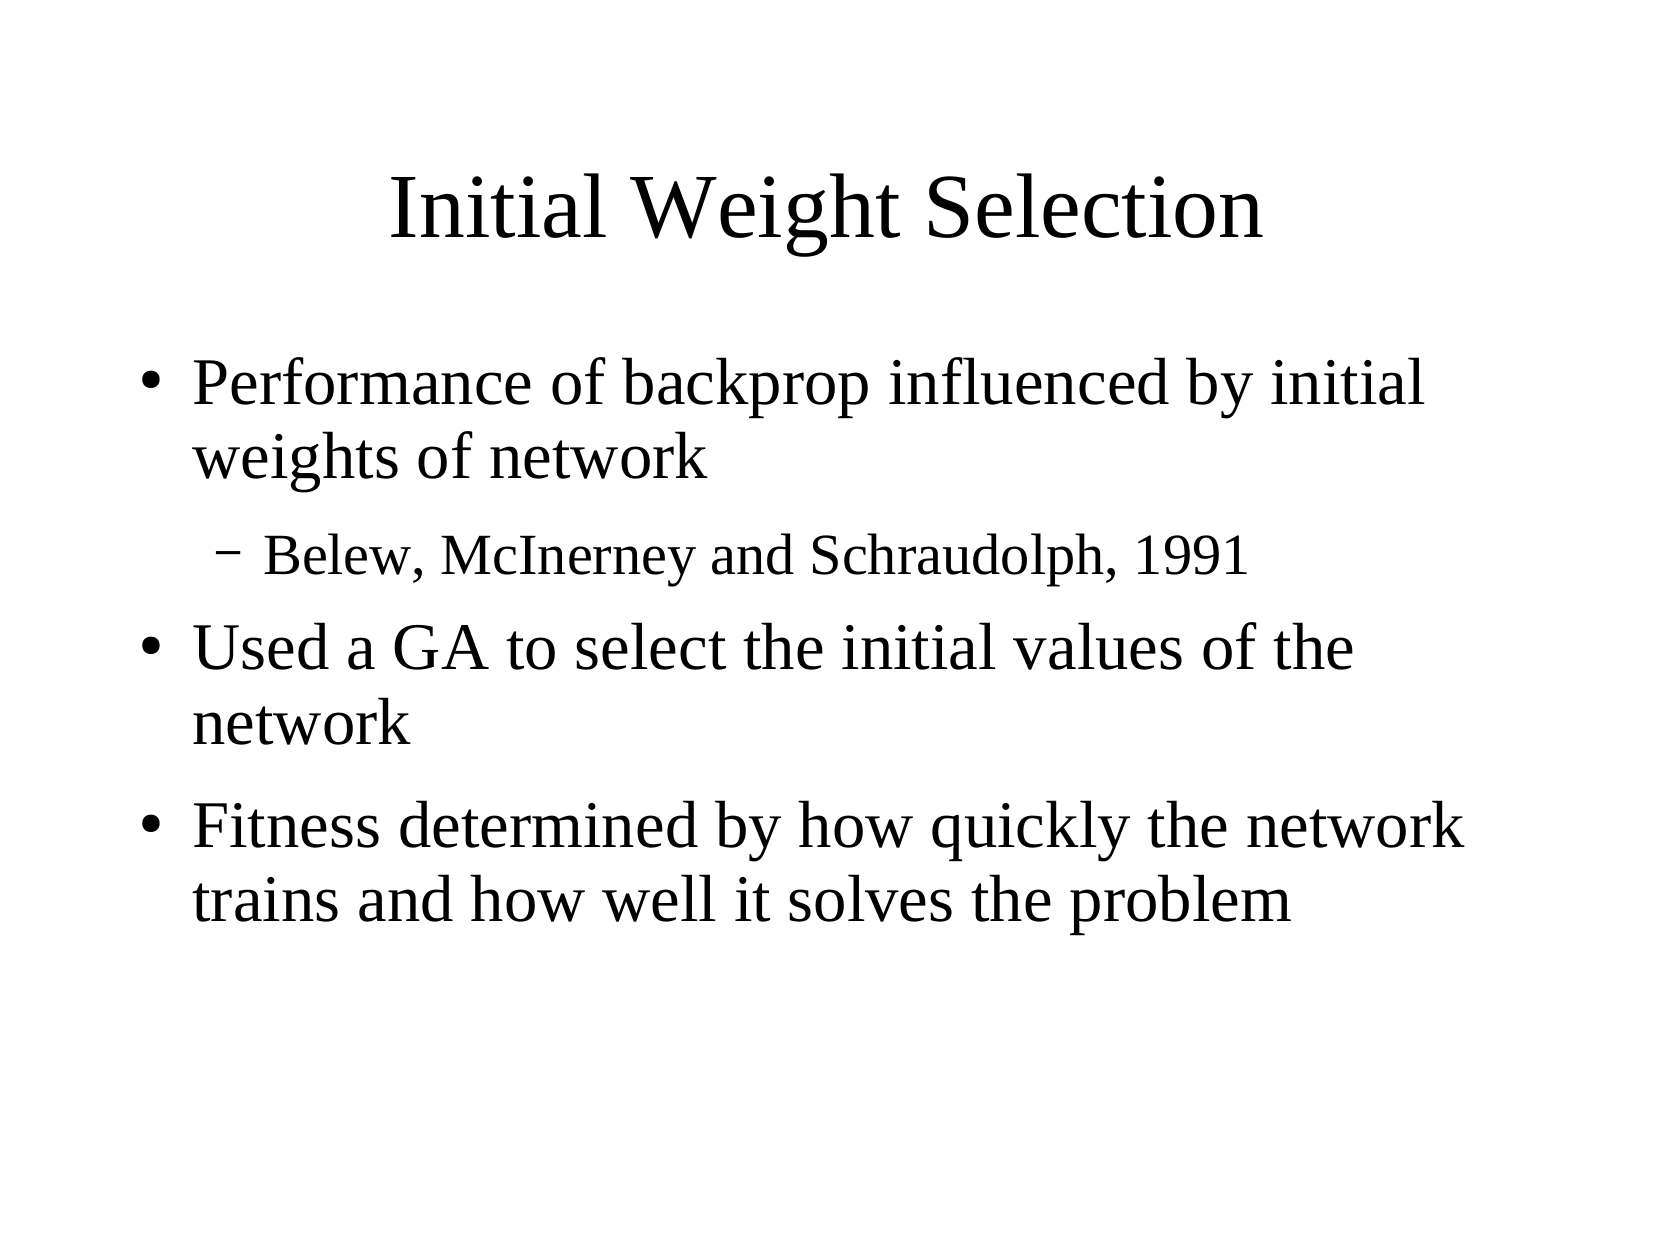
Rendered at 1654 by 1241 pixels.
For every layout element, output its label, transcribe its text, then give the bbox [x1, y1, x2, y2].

list Performance of backprop influenced by initial weights of network Belew, McInerney and Schraudolph, 1991 Used a GA to select the initial values of the network Fitness determined by how quickly the network trains and how well it solves the problem [121, 344, 1534, 1127]
title Initial Weight Selection [121, 102, 1534, 311]
